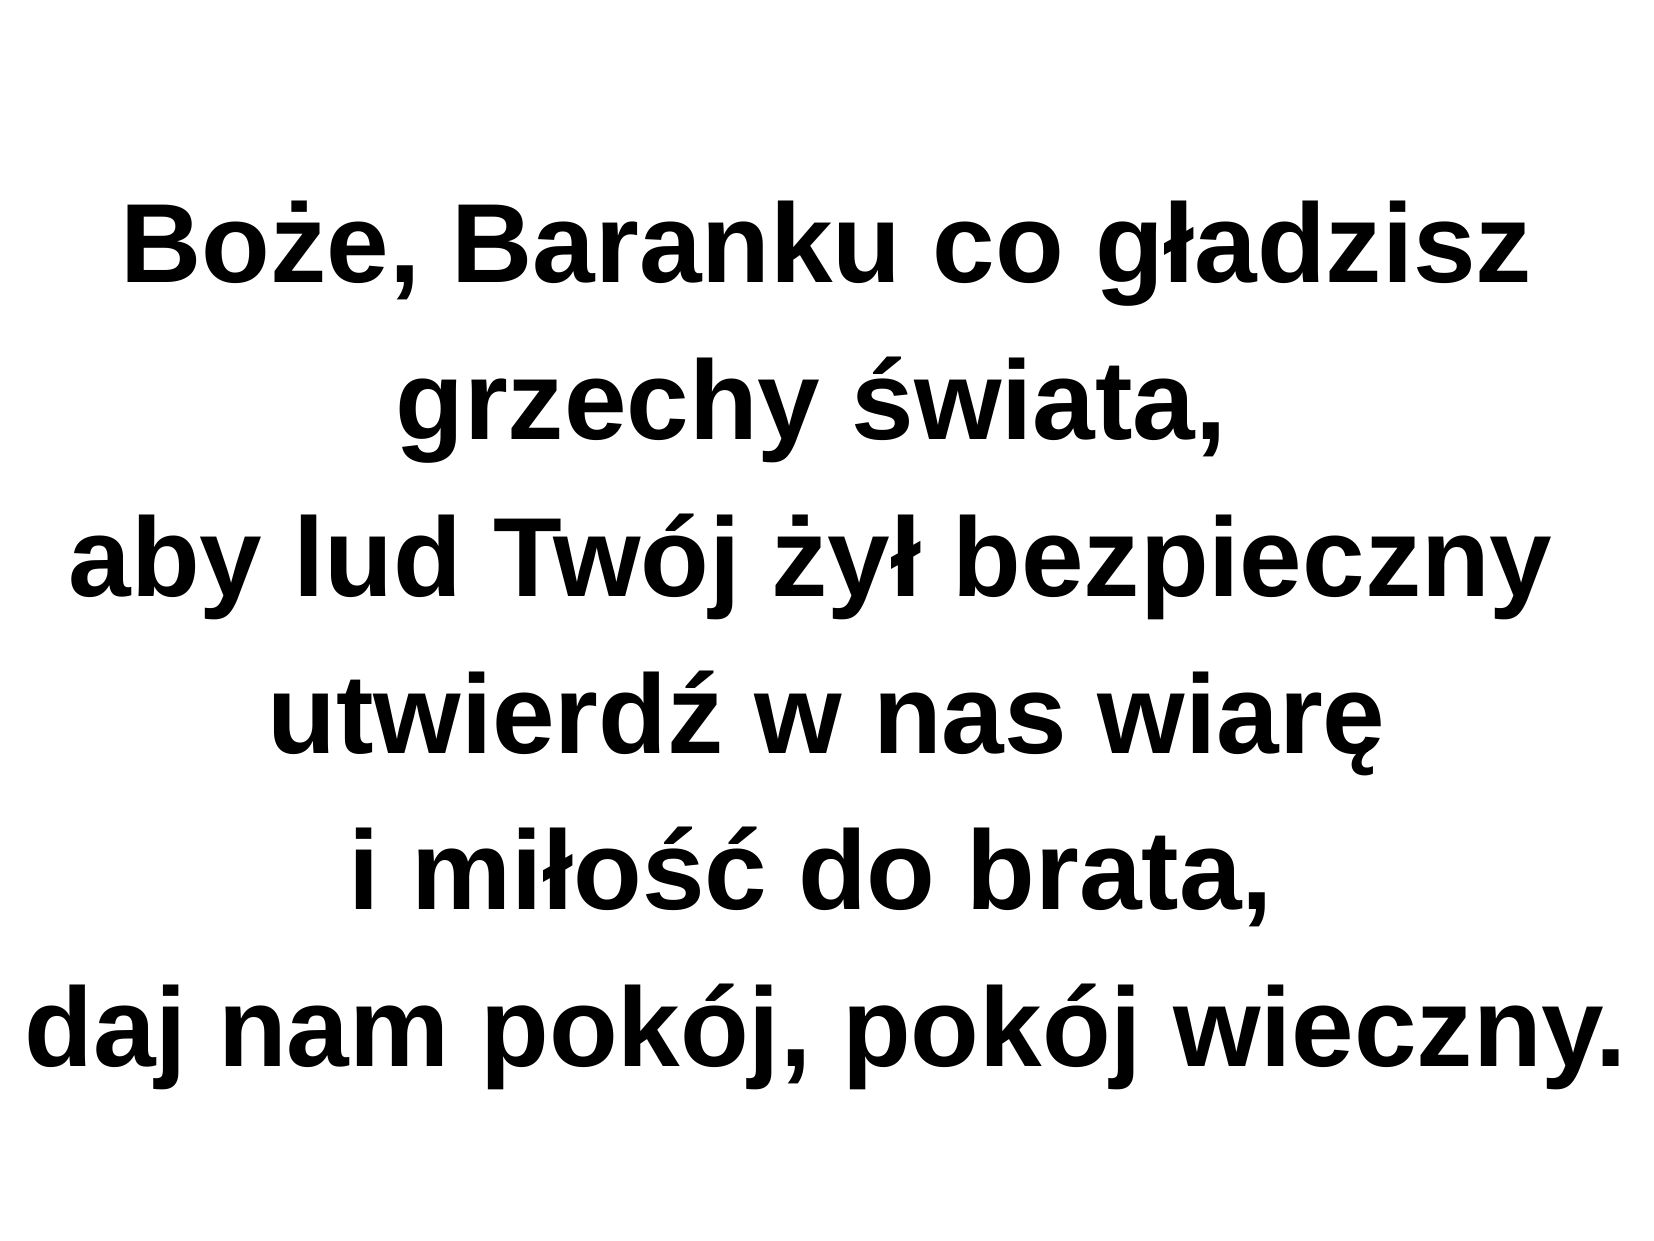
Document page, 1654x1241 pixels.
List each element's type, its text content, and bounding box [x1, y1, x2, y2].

subtitle Boże, Baranku co gładzisz grzechy świata, aby lud Twój żył bezpieczny utwierdź w nas wiarę i miłość do brata, daj nam pokój, pokój wieczny. [0, 0, 1654, 1241]
